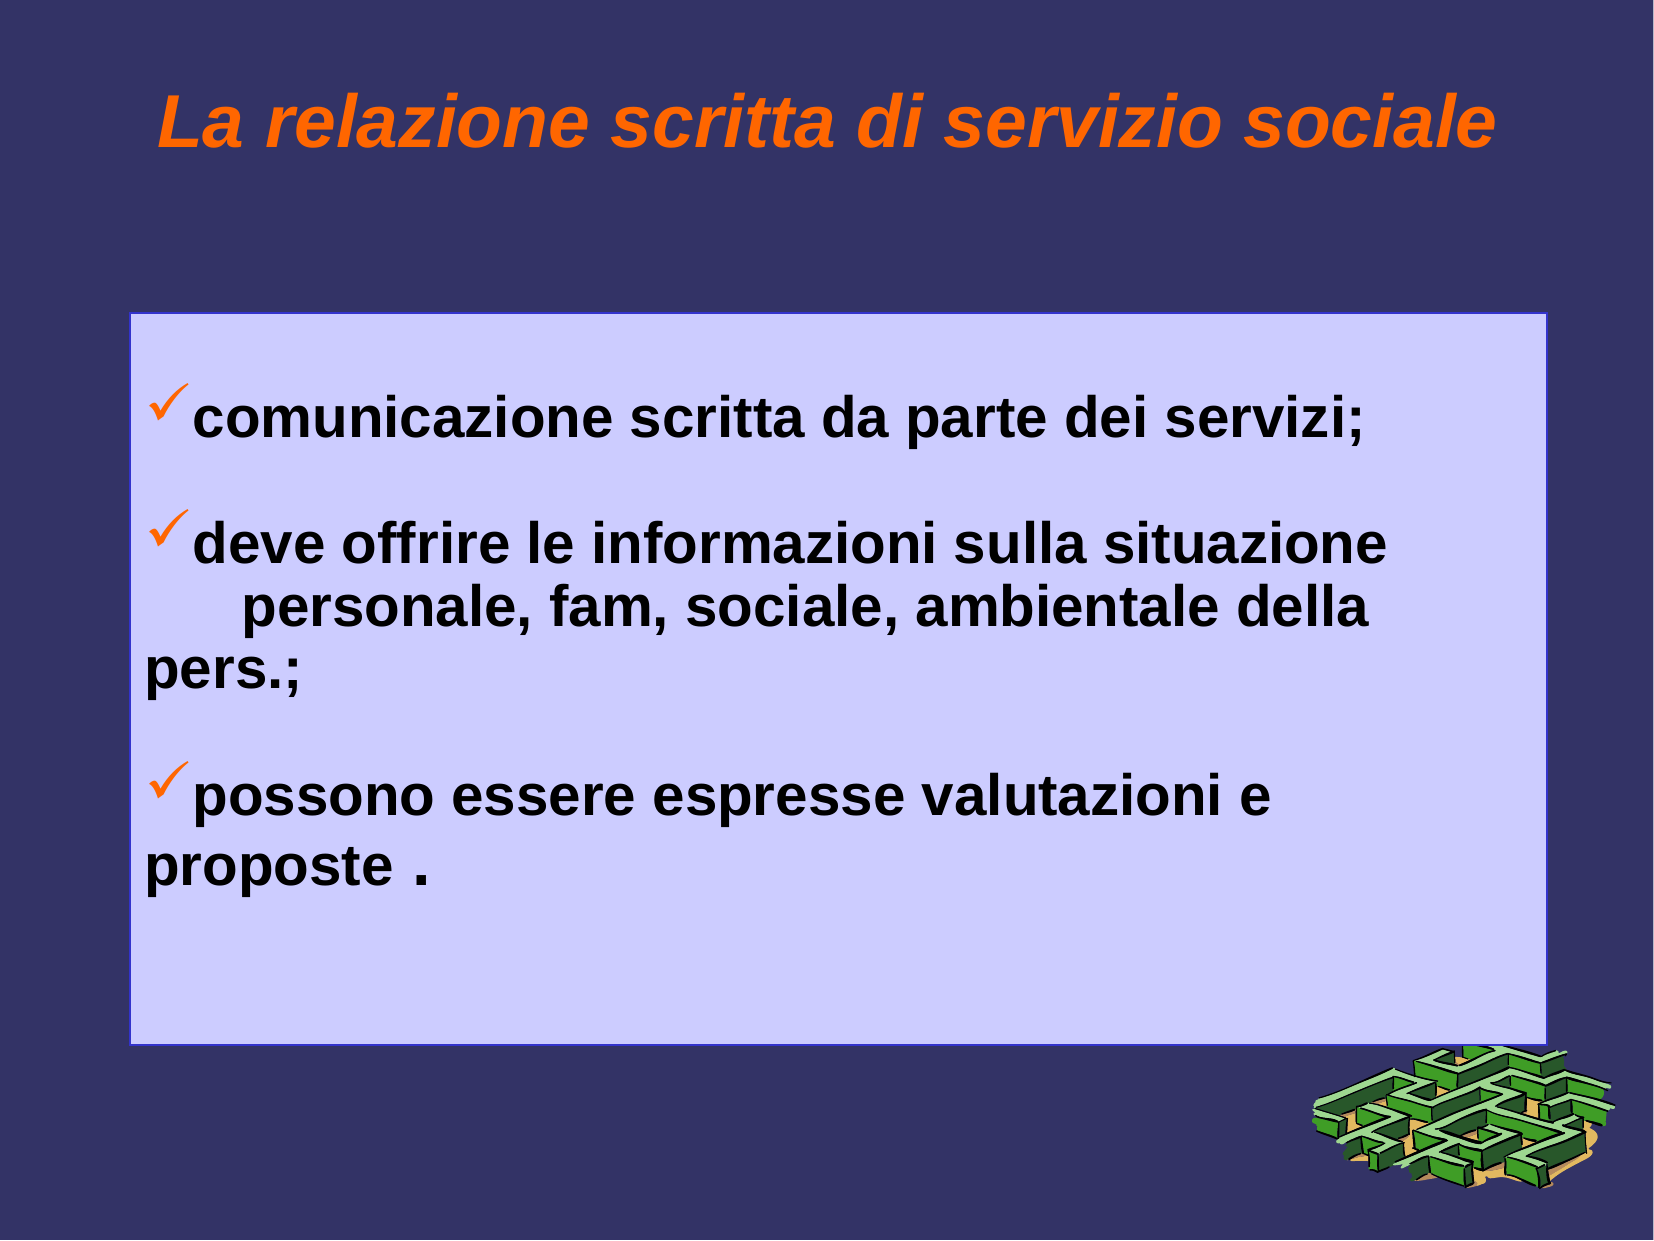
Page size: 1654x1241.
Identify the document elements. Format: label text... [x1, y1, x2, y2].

text_box La relazione scritta di servizio sociale [121, 19, 1535, 227]
text_box comunicazione scritta da parte dei servizi; deve offrire le informazioni sulla situazione personale, fam, sociale, ambientale della pers.; possono essere espresse valutazioni e proposte . [129, 312, 1548, 1046]
text_box [117, 242, 1560, 1048]
